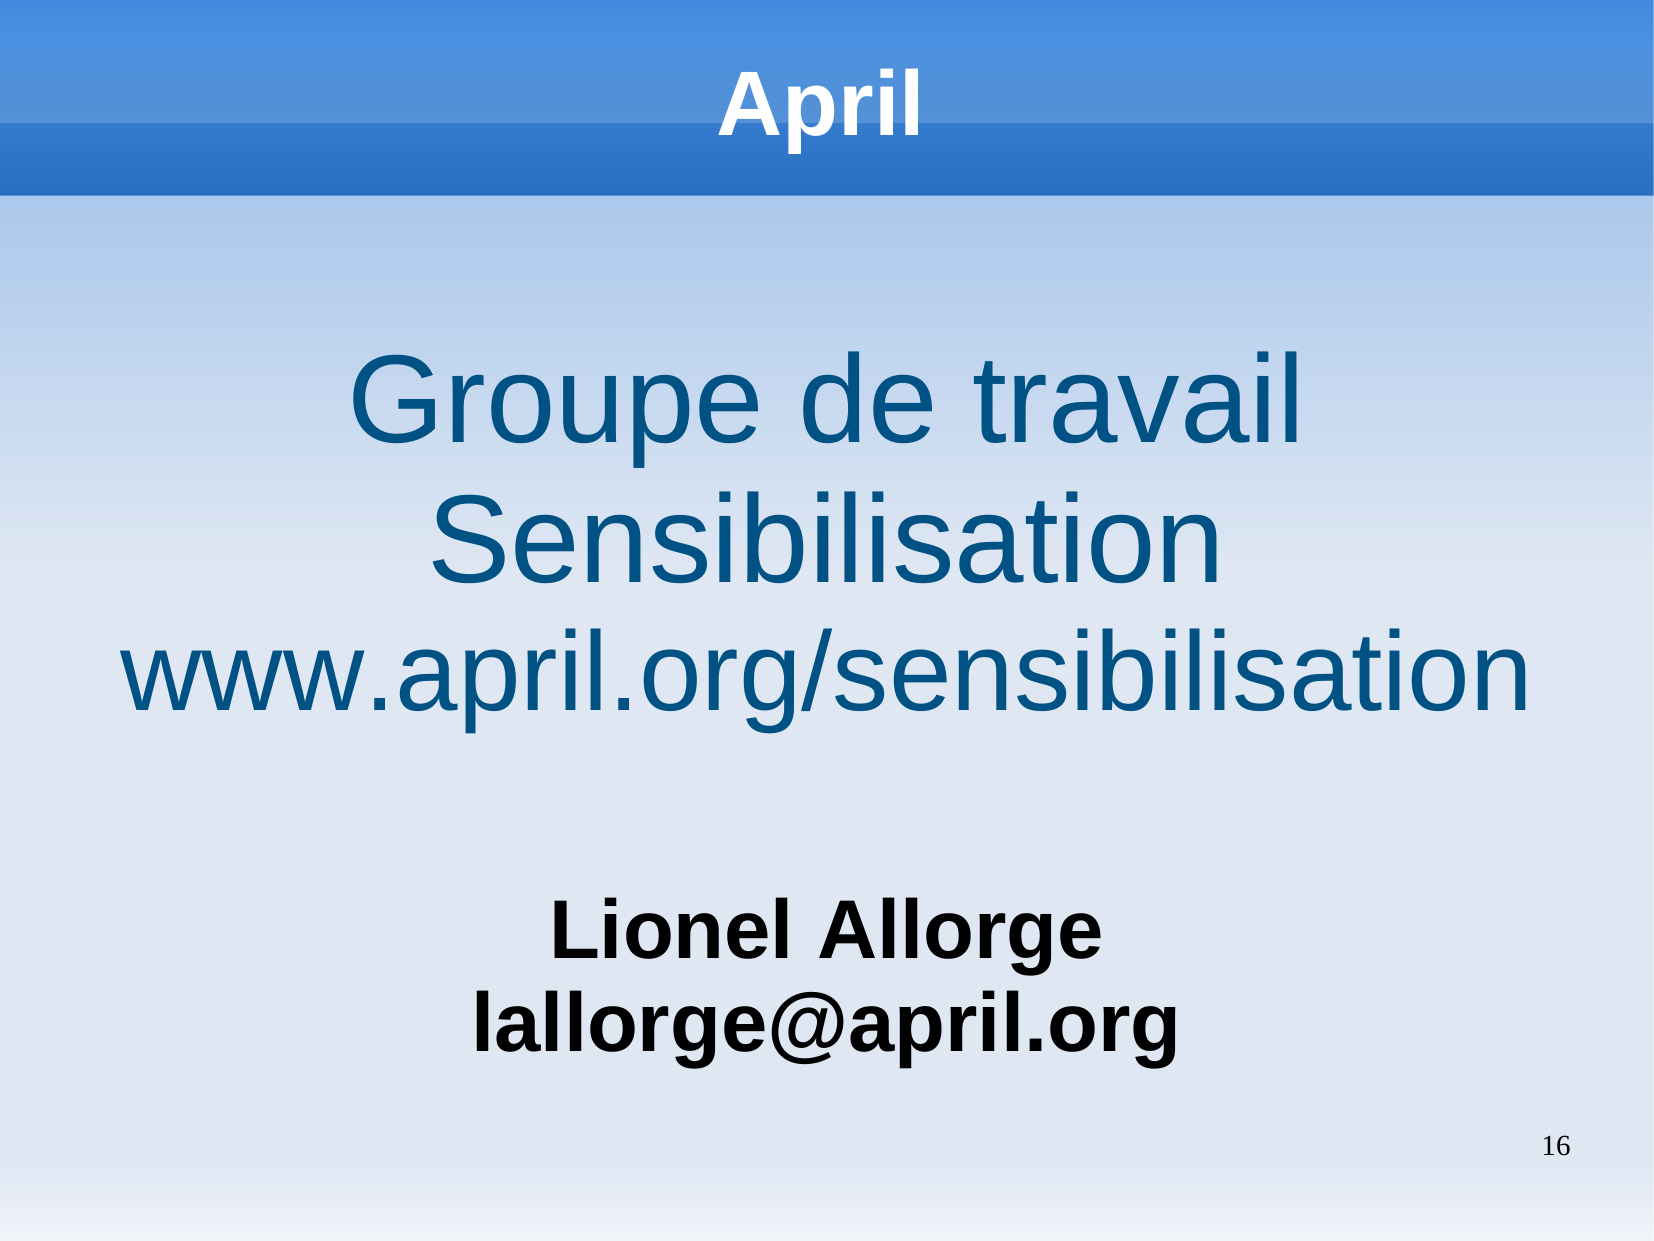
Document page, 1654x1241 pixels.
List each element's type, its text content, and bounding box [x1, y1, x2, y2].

title April [76, 0, 1565, 208]
picture [0, 0, 1654, 1241]
subtitle Groupe de travail Sensibilisation www.april.org/sensibilisation Lionel Allorge lallorge@april.org [82, 290, 1571, 1109]
